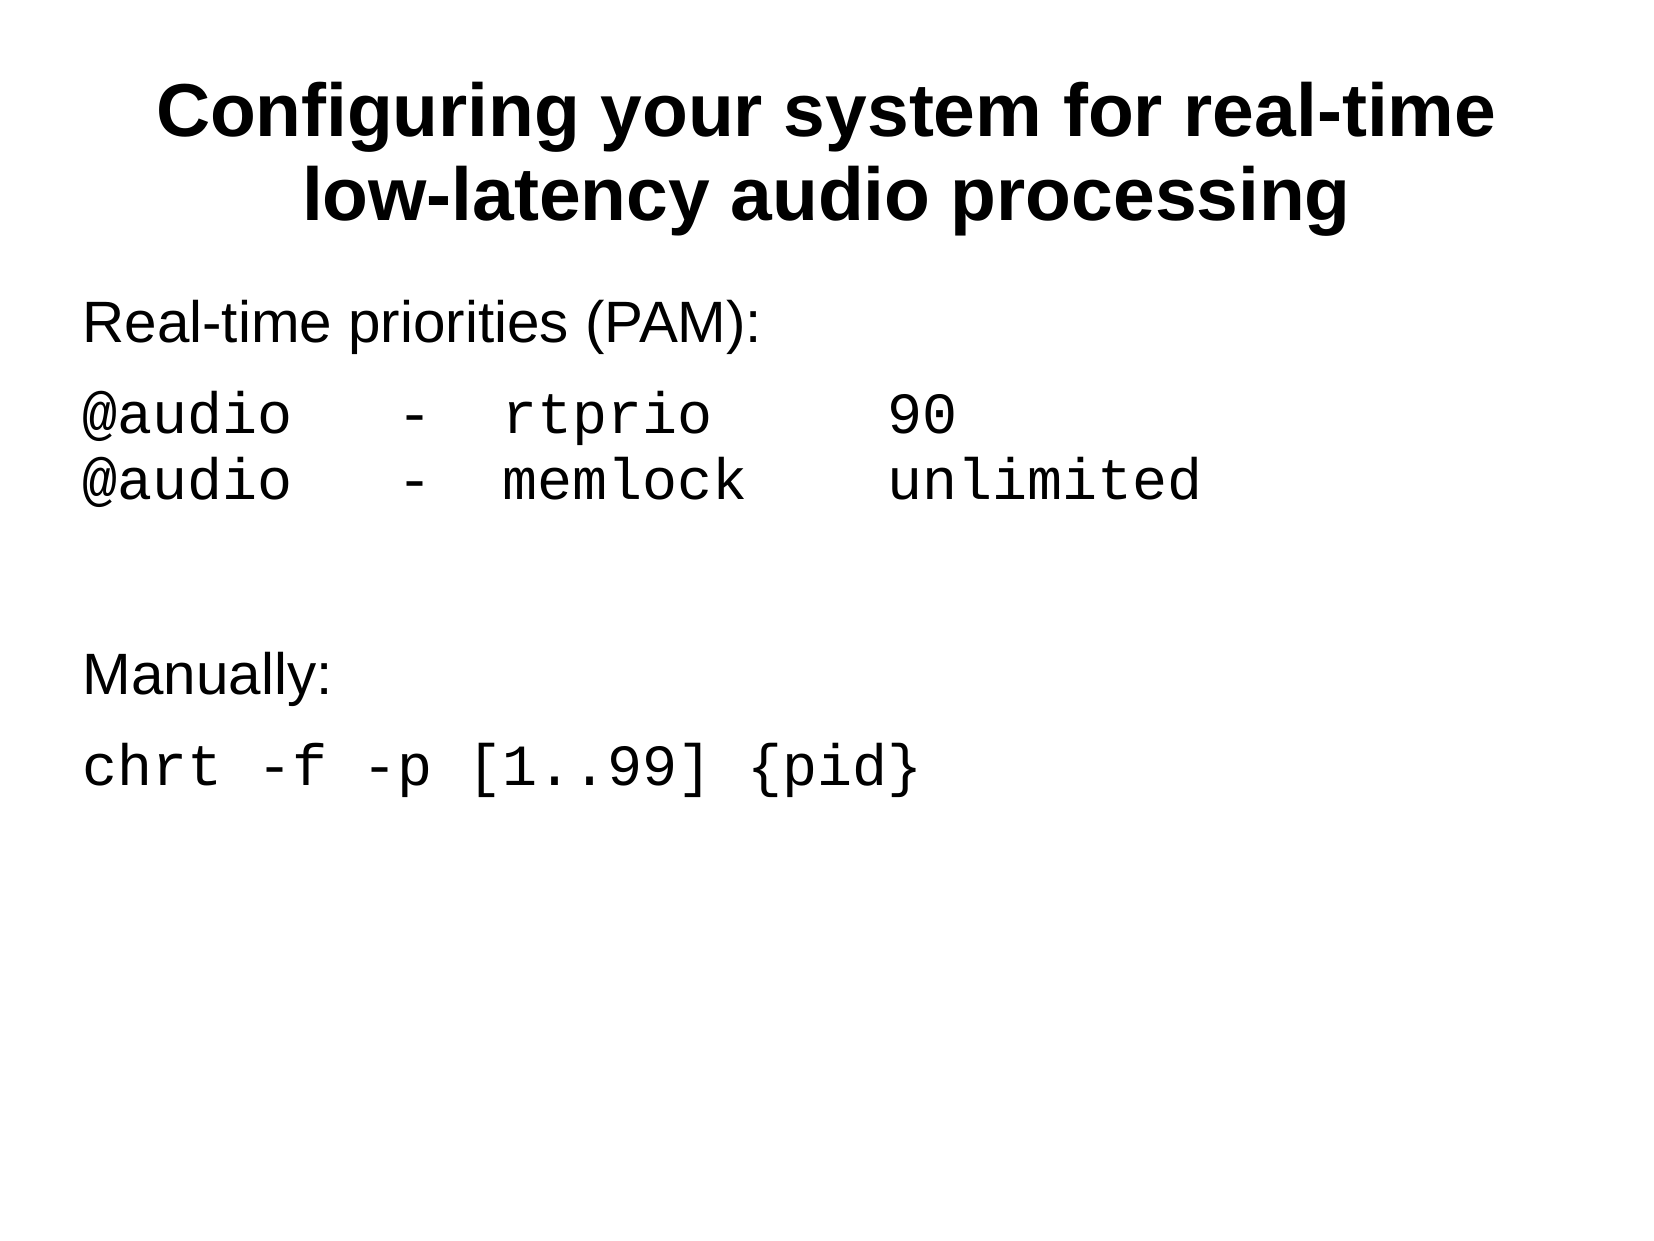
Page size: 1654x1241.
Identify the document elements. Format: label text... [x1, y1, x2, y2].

title Configuring your system for real-time low-latency audio processing [82, 56, 1571, 250]
list Real-time priorities (PAM): @audio - rtprio 90 @audio - memlock unlimited Manually: chrt -f -p [1..99] {pid} [82, 290, 1571, 1109]
